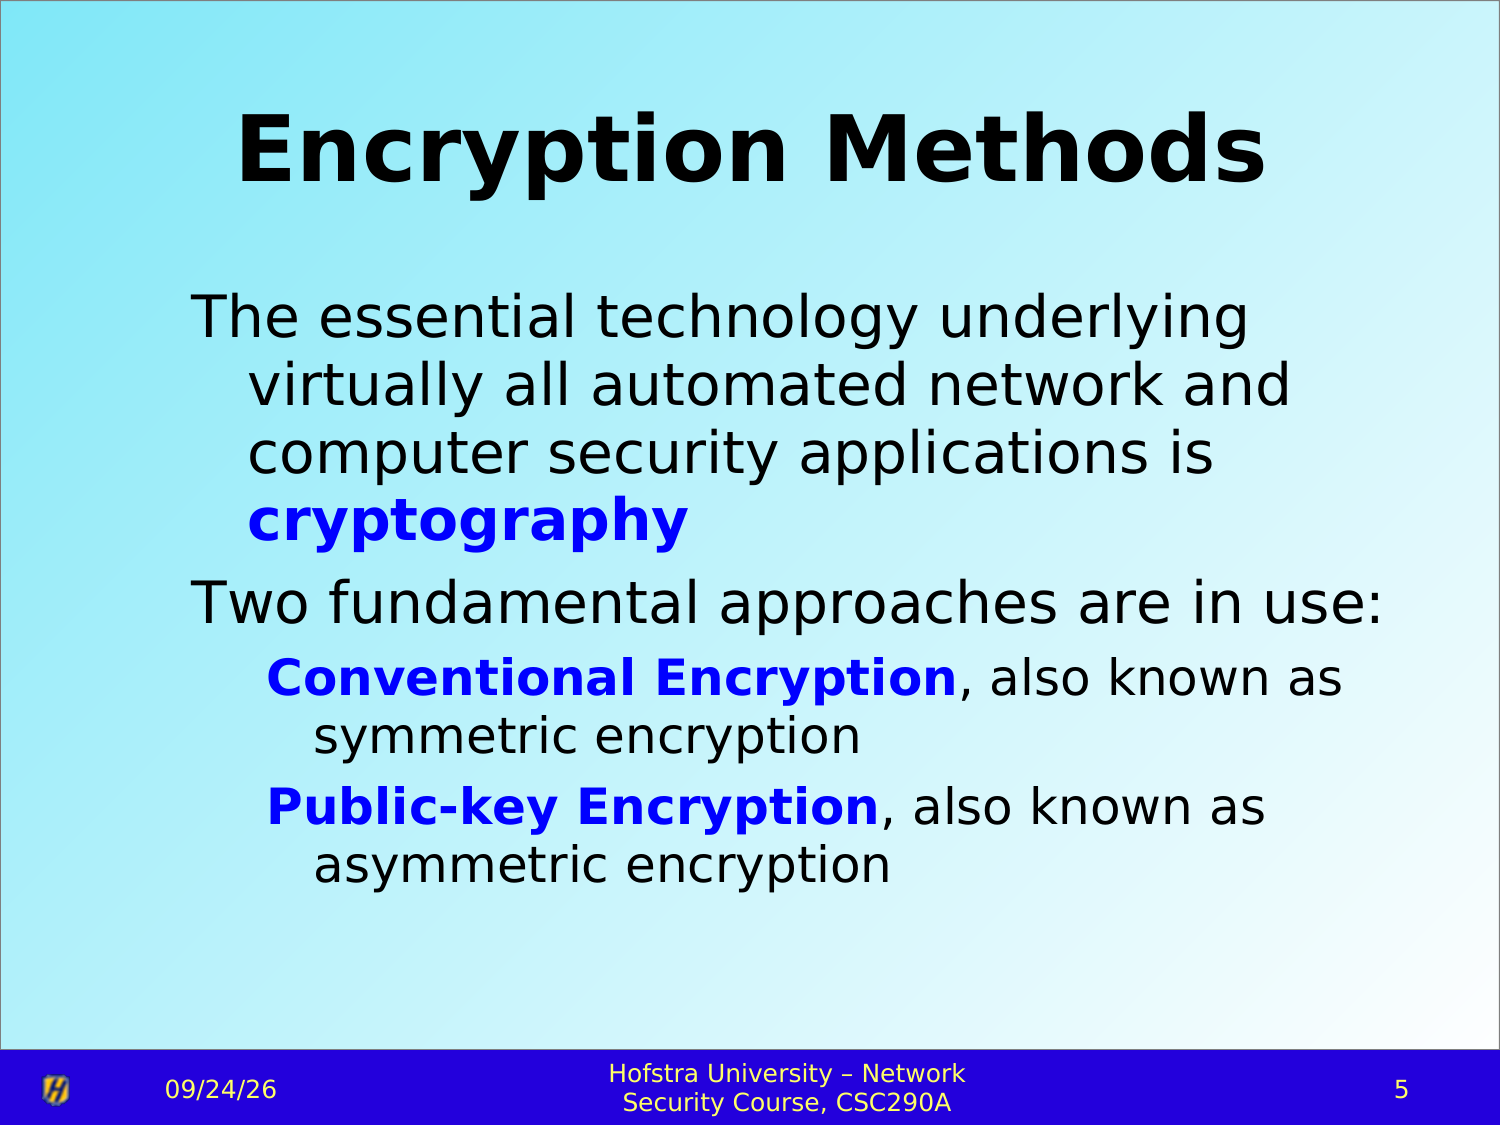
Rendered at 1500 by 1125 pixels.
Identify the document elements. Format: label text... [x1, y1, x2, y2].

title Encryption Methods [112, 88, 1391, 212]
picture [37, 1072, 76, 1110]
list The essential technology underlying virtually all automated network and computer security applications is cryptography Two fundamental approaches are in use: Conventional Encryption, also known as symmetric encryption Public-key Encryption, also known as asymmetric encryption [176, 275, 1452, 971]
